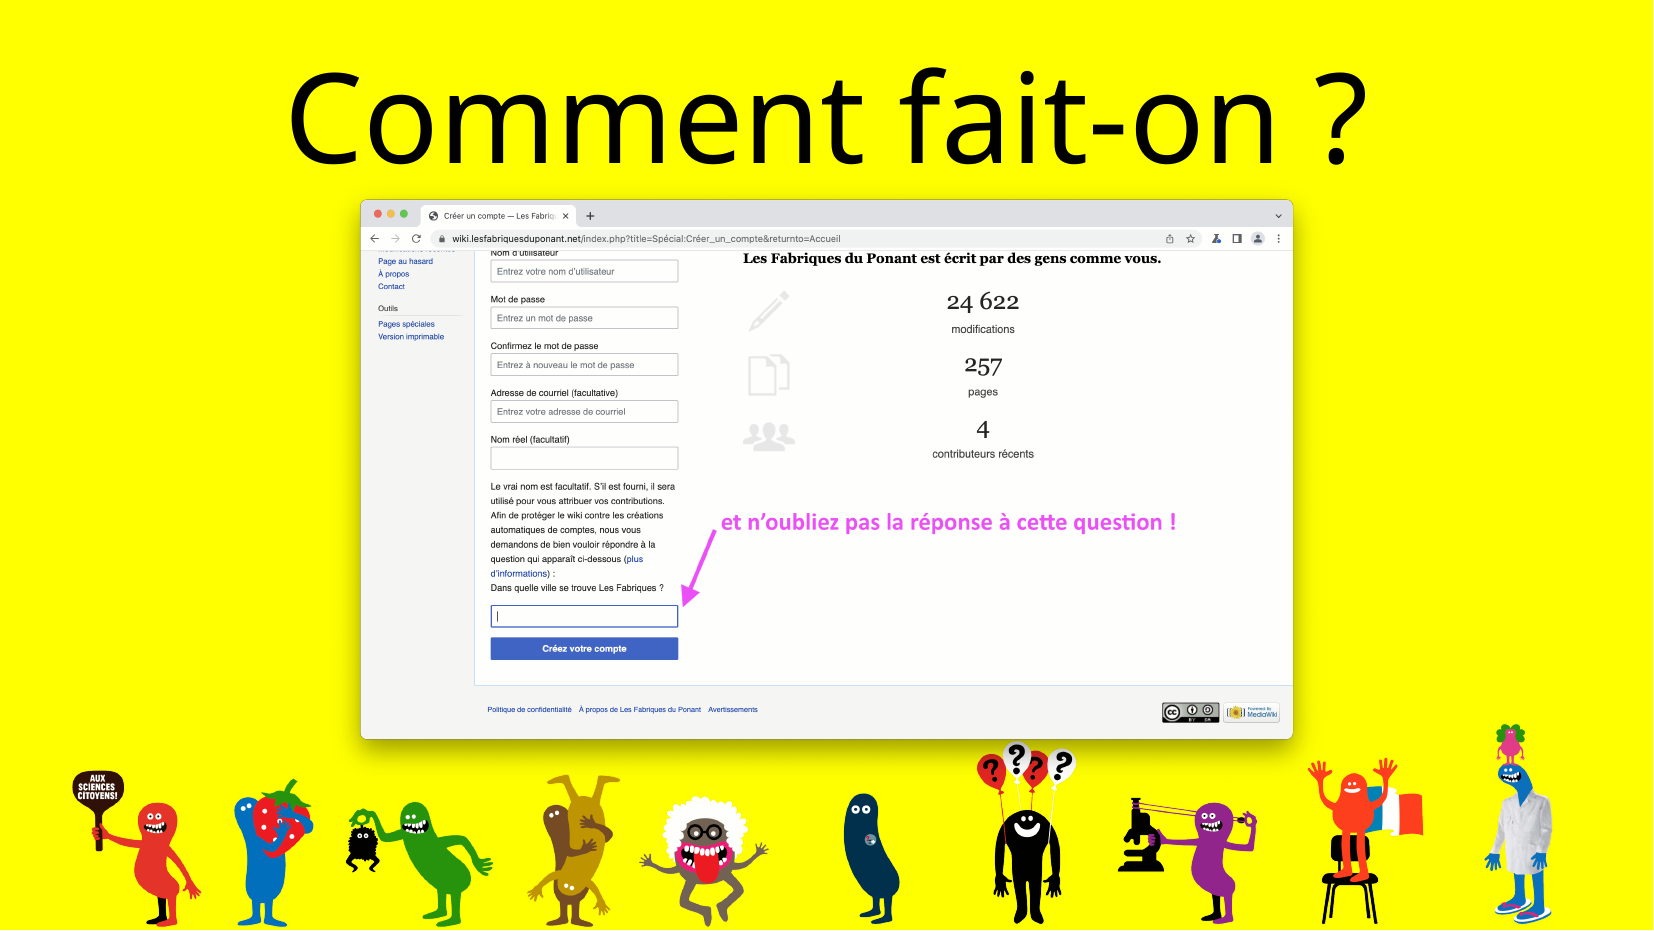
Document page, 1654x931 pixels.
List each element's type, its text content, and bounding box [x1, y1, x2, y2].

title Comment fait-on ? [82, 28, 1571, 201]
picture [64, 175, 1589, 931]
